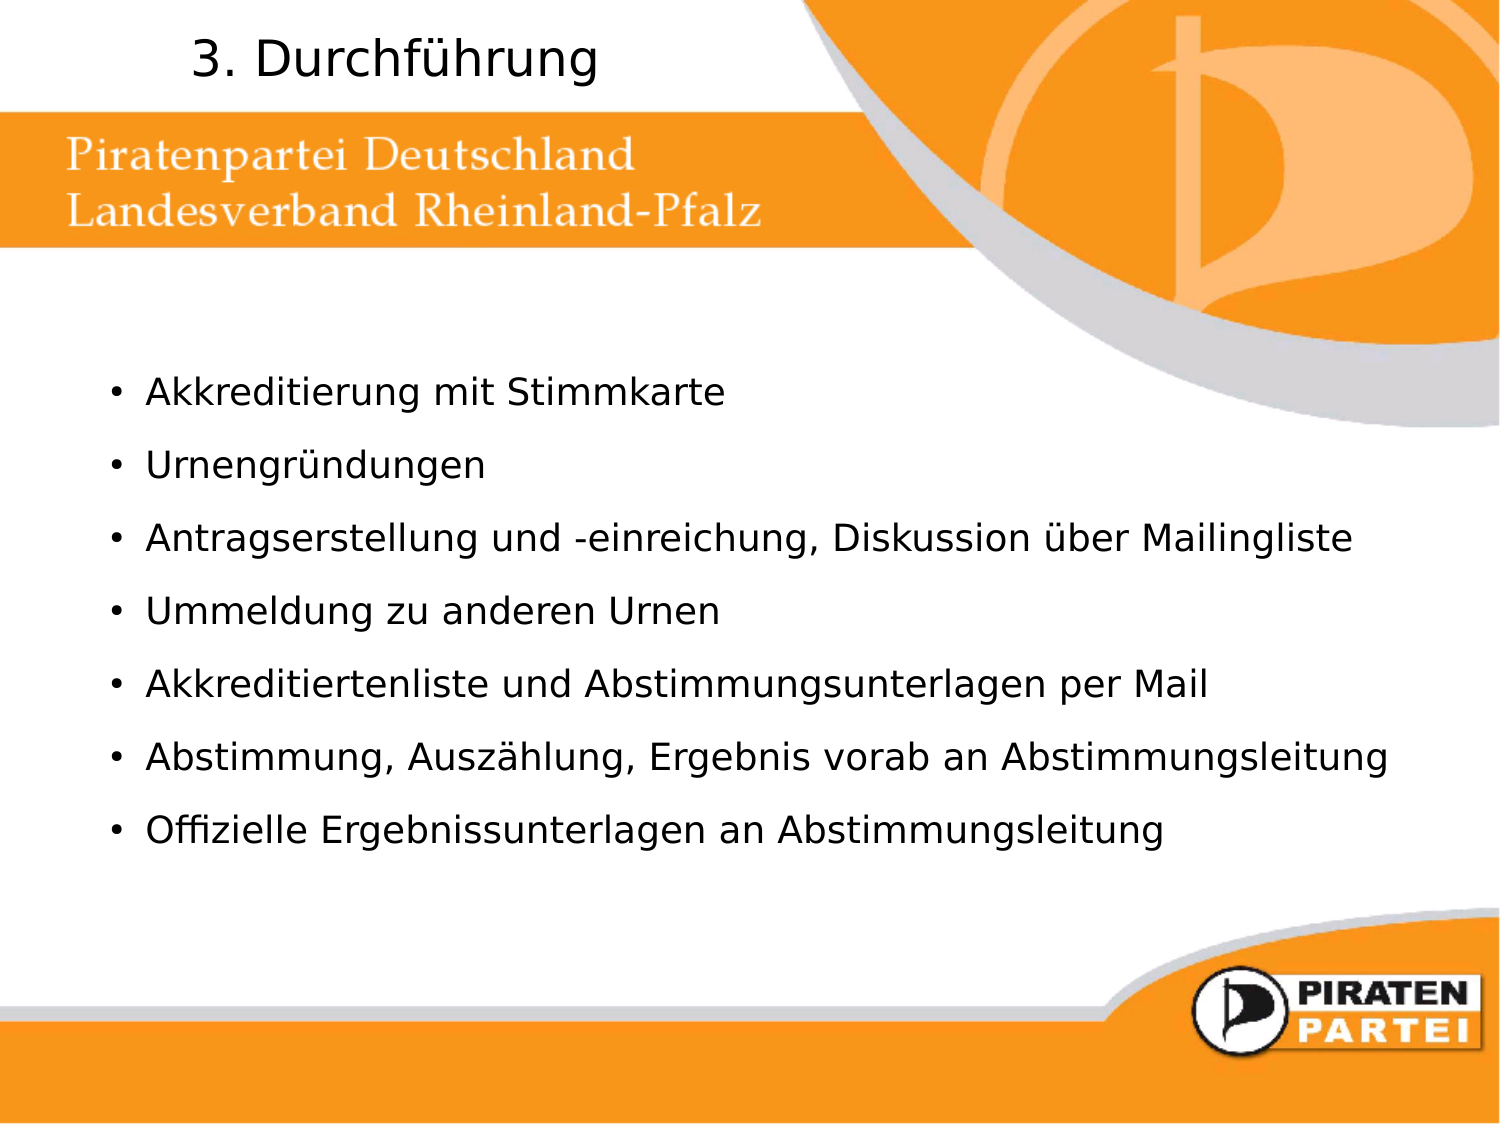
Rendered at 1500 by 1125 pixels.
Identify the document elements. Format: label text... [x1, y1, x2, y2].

text_box Akkreditierung mit Stimmkarte Urnengründungen Antragserstellung und -einreichung, Diskussion über Mailingliste Ummeldung zu anderen Urnen Akkreditiertenliste und Abstimmungsunterlagen per Mail Abstimmung, Auszählung, Ergebnis vorab an Abstimmungsleitung Offizielle Ergebnissunterlagen an Abstimmungsleitung [95, 363, 1406, 861]
picture [0, 0, 1500, 1125]
title 3. Durchführung [23, 11, 768, 107]
